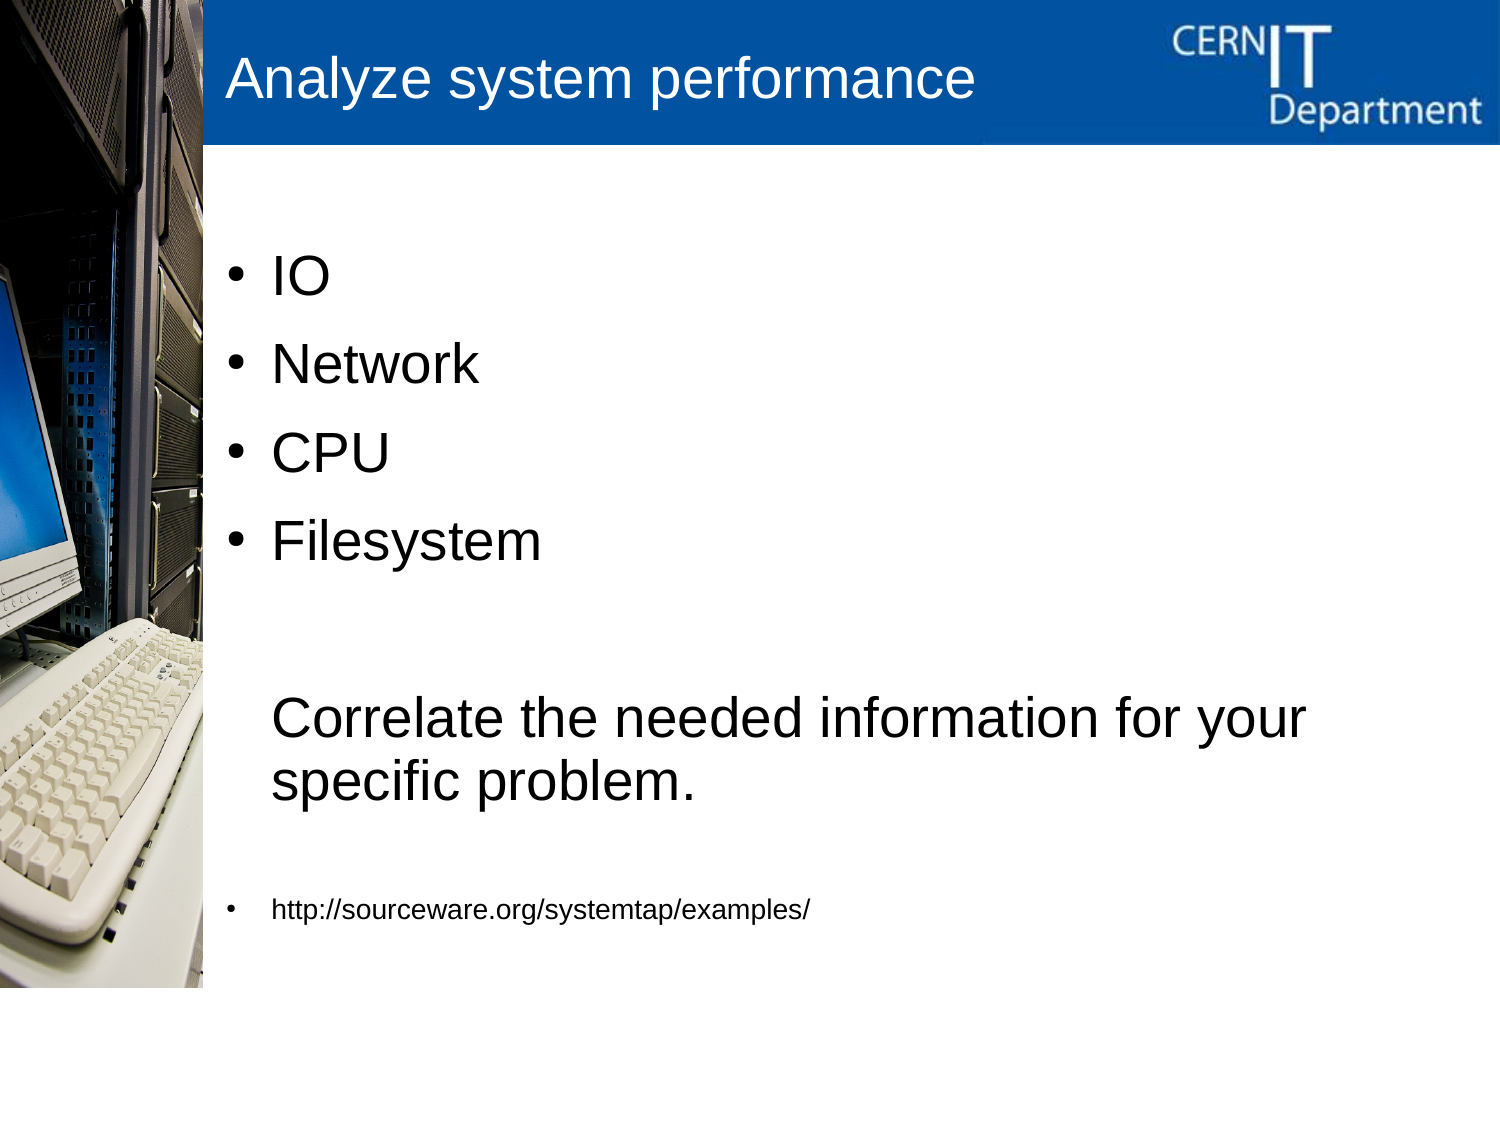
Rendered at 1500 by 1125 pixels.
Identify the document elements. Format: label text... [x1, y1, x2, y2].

list IO Network CPU Filesystem Correlate the needed information for your specific problem. http://sourceware.org/systemtap/examples/ [211, 187, 1449, 931]
picture [0, 0, 1500, 988]
title Analyze system performance [225, 44, 1088, 113]
